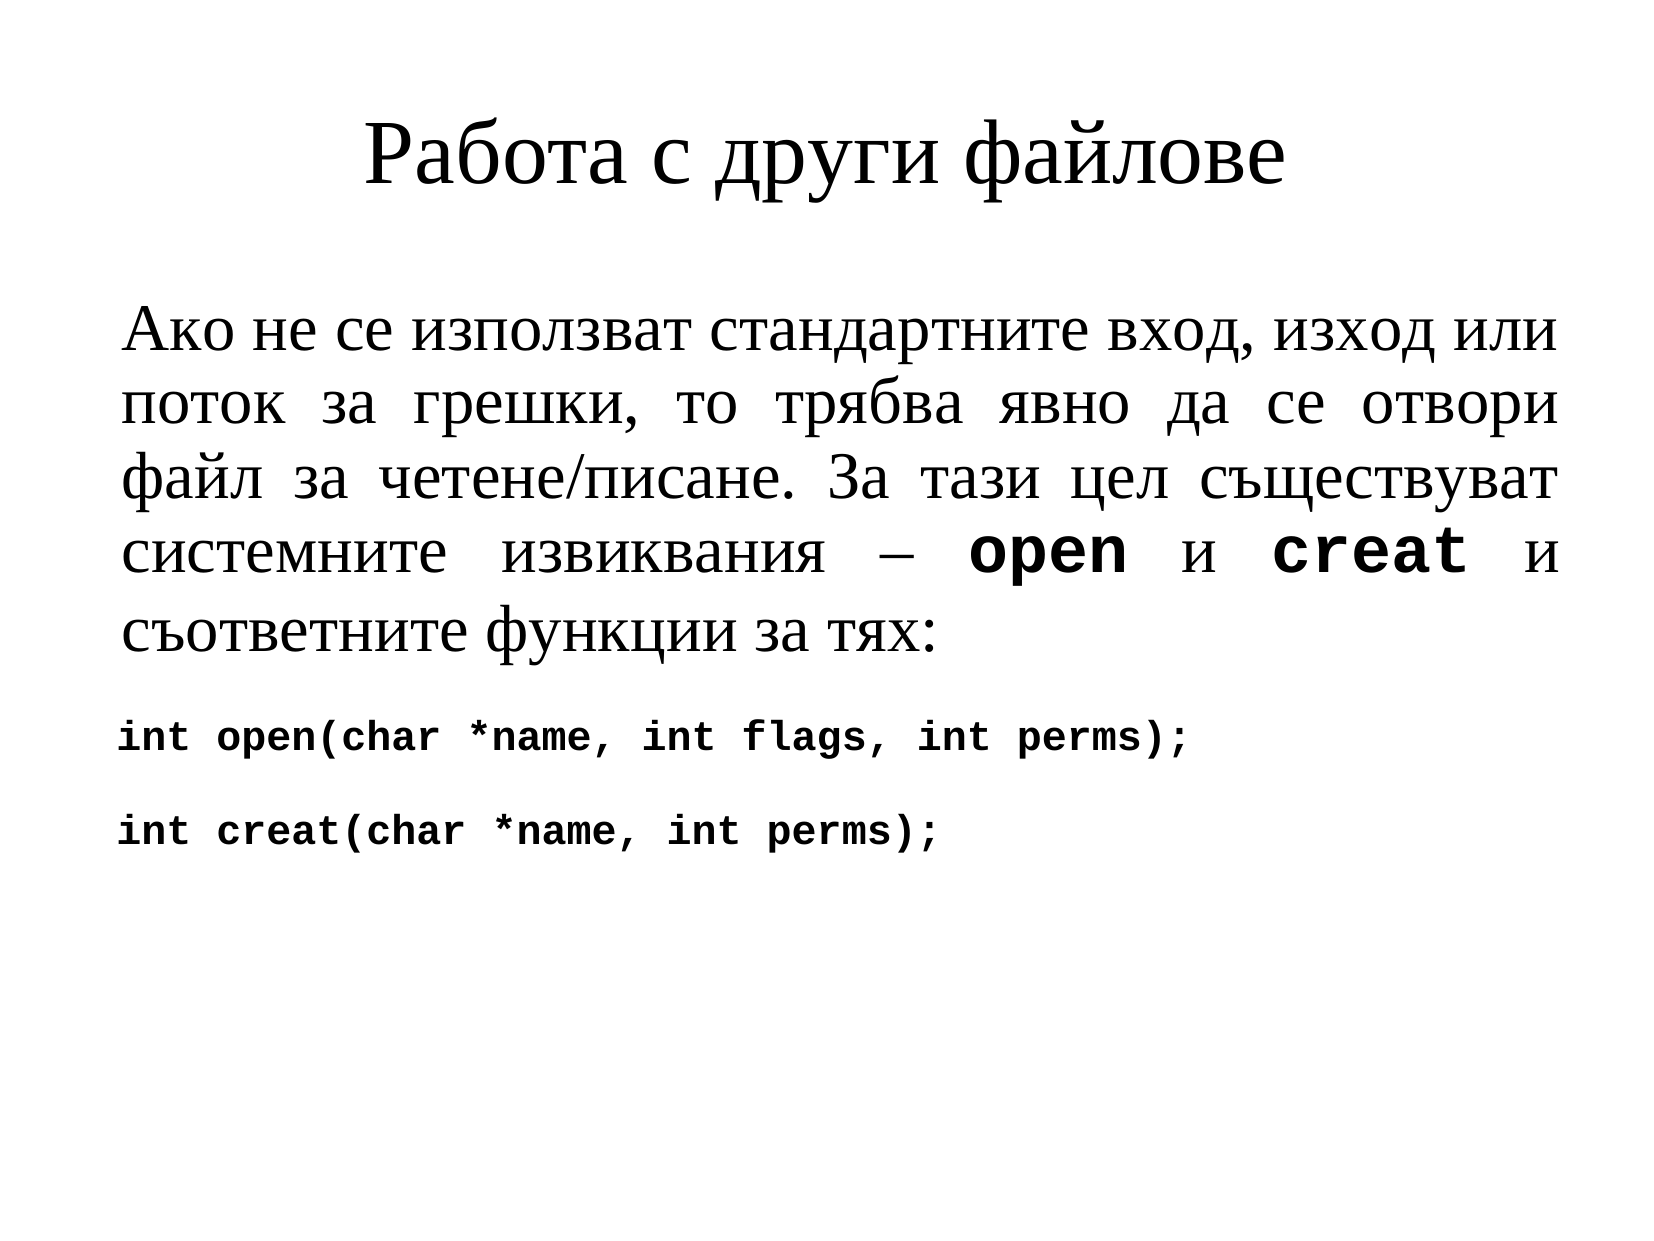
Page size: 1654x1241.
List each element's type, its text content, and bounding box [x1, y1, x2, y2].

text_box int open(char *name, int flags, int perms); int creat(char *name, int perms); [101, 708, 1654, 867]
title Работа с други файлове [82, 49, 1571, 257]
subtitle Ако не се използват стандартните вход, изход или поток за грешки, то трябва явно да се отвори файл за четене/писане. За тази цел съществуват системните извиквания – open и creat и съответните функции за тях: [121, 290, 1561, 667]
